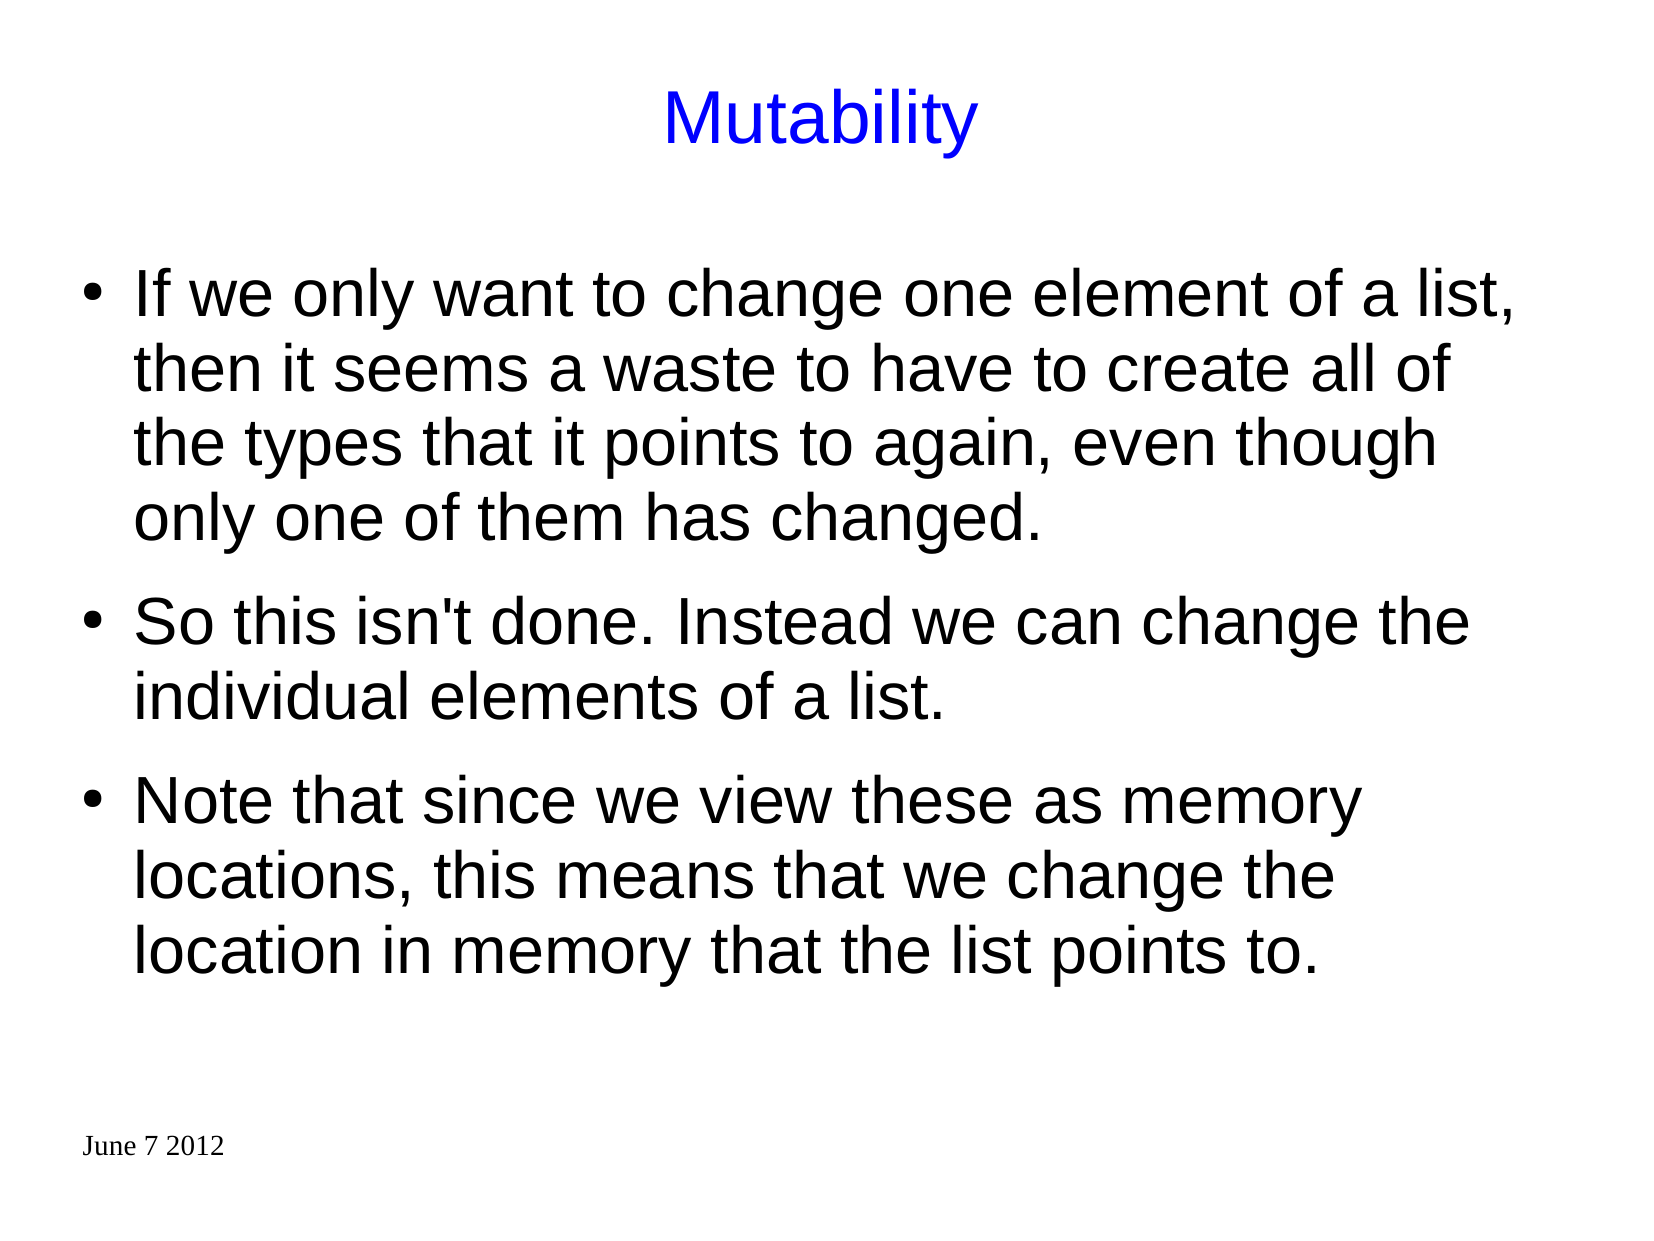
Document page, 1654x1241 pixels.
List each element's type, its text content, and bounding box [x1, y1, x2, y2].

title Mutability [76, 58, 1565, 178]
list If we only want to change one element of a list, then it seems a waste to have to create all of the types that it points to again, even though only one of them has changed. So this isn't done. Instead we can change the individual elements of a list. Note that since we view these as memory locations, this means that we change the location in memory that the list points to. [63, 255, 1552, 1075]
